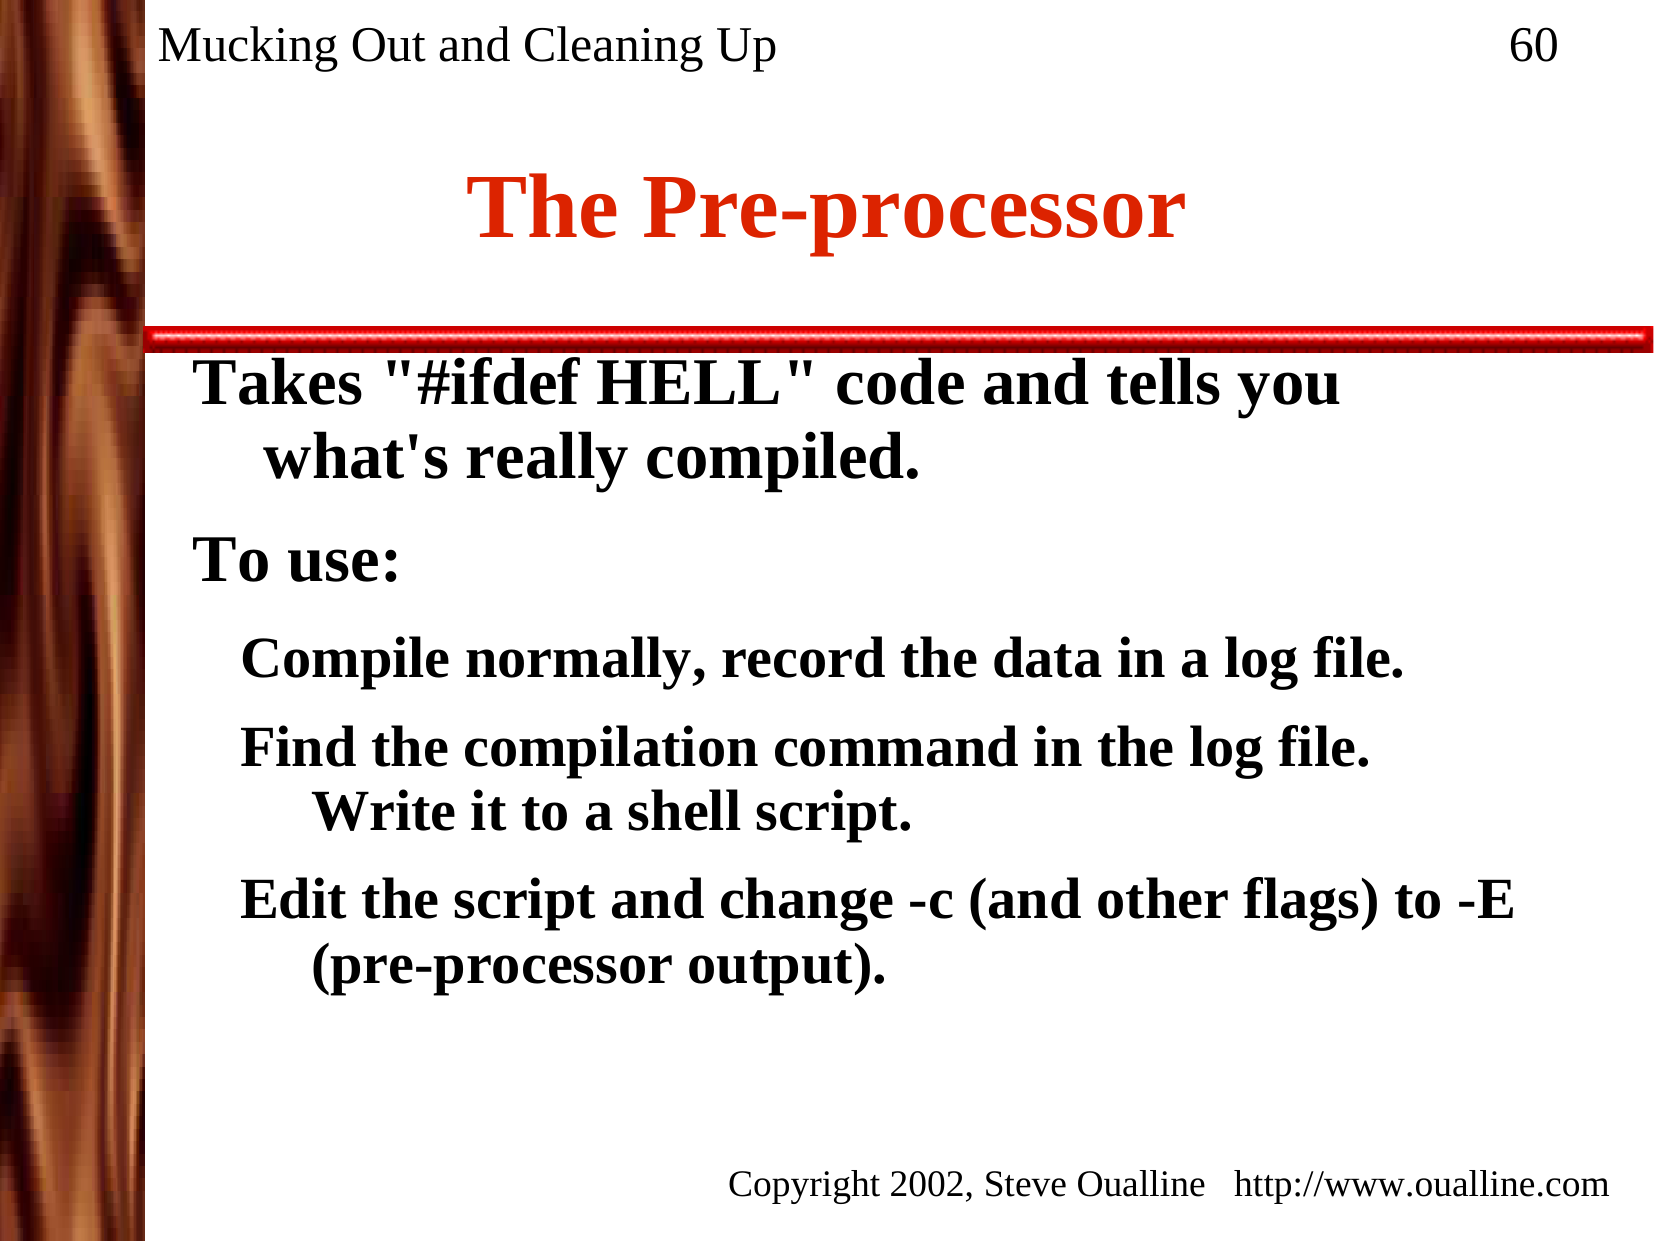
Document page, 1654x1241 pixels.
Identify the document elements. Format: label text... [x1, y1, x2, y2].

picture [0, 0, 1654, 1241]
list Takes "#ifdef HELL" code and tells you what's really compiled. To use: Compile normally, record the data in a log file. Find the compilation command in the log file. Write it to a shell script. Edit the script and change -c (and other flags) to -E (pre-processor output). [181, 344, 1534, 1127]
title The Pre-processor [121, 102, 1534, 310]
